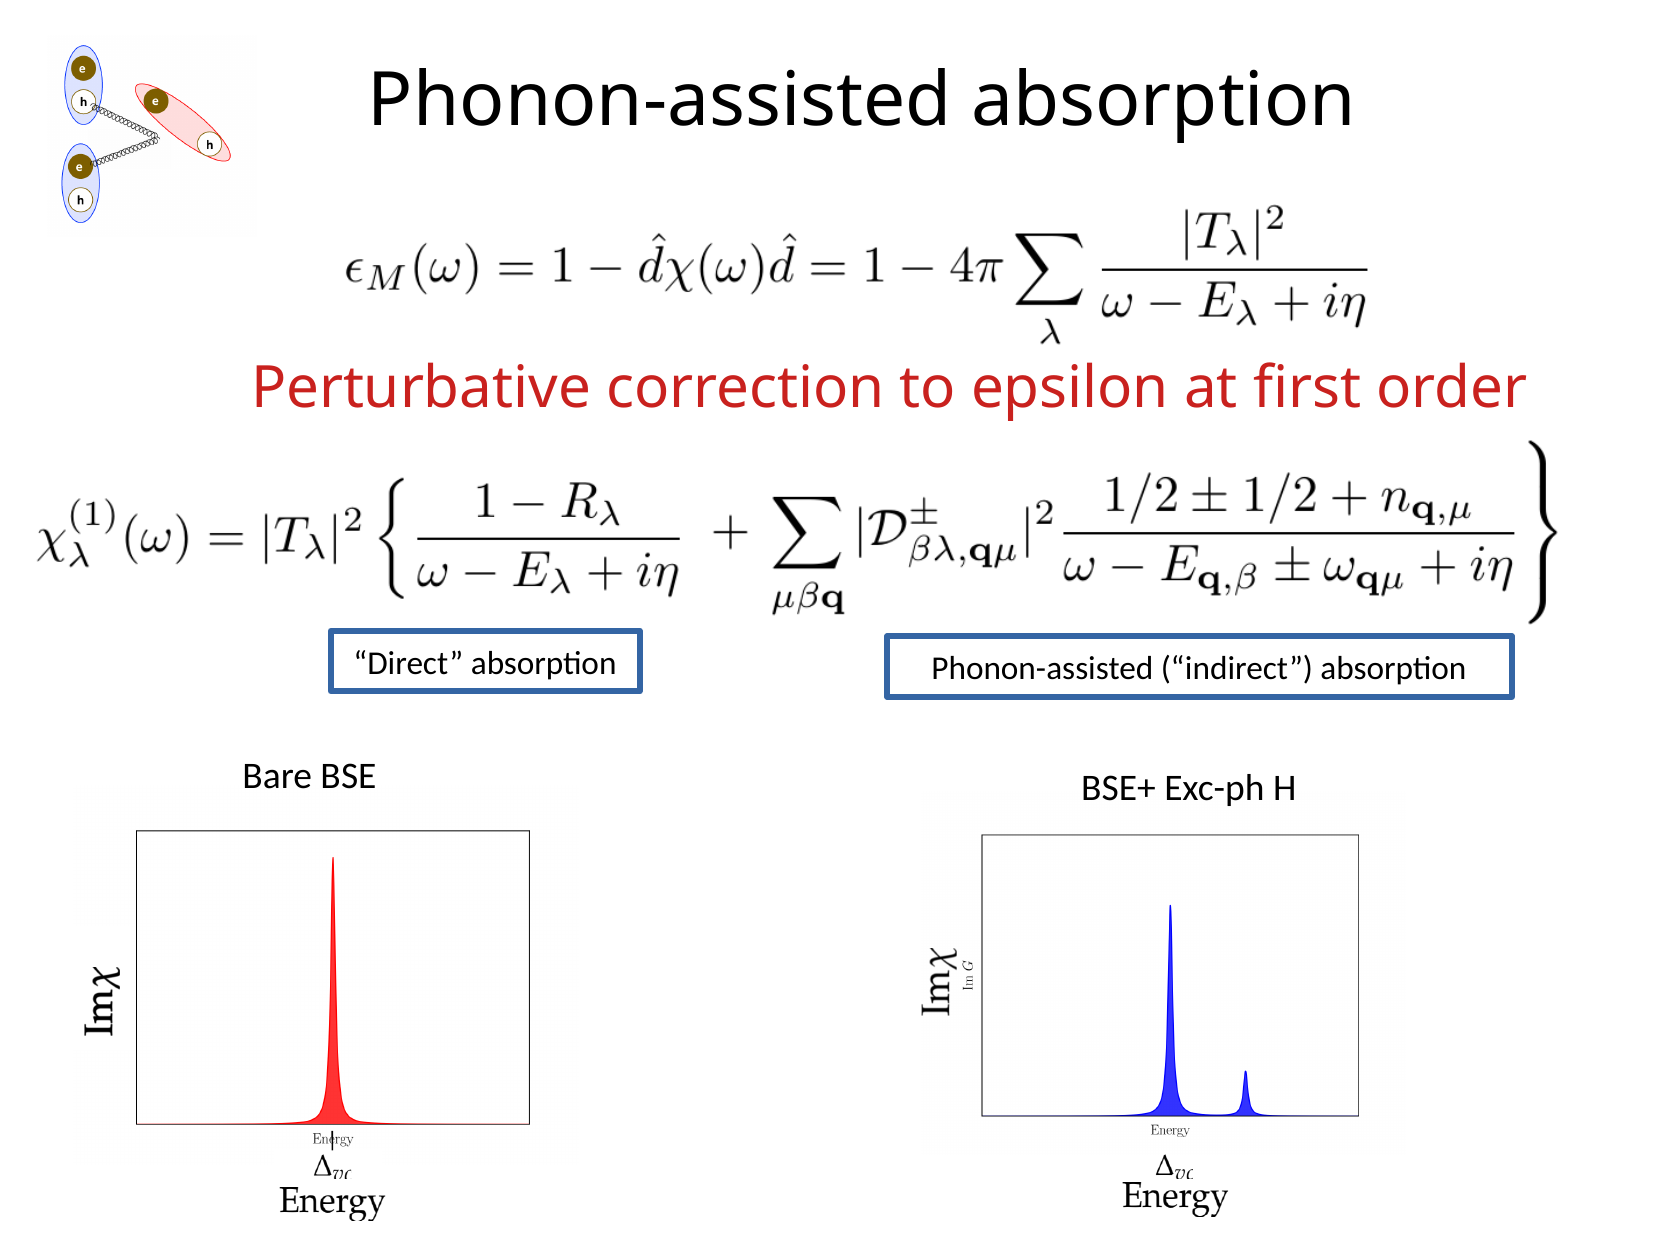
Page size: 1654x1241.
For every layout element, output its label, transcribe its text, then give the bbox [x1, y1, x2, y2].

picture [0, 436, 1560, 634]
title Phonon-assisted absorption [141, 0, 1583, 239]
picture [73, 785, 579, 1165]
picture [331, 188, 1371, 337]
text_box Perturbative correction to epsilon at first order [236, 337, 1560, 441]
picture [47, 35, 257, 237]
picture [313, 1154, 352, 1179]
picture [921, 791, 1406, 1179]
picture [1122, 1182, 1229, 1217]
text_box [73, 927, 131, 1049]
text_box [275, 1150, 381, 1201]
picture [84, 967, 120, 1036]
text_box Phonon-assisted (“indirect”) absorption [887, 636, 1512, 697]
text_box “Direct” absorption [330, 630, 640, 692]
text_box BSE+ Exc-ph H [1066, 755, 1371, 816]
text_box Bare BSE [227, 743, 426, 804]
picture [279, 1187, 386, 1221]
